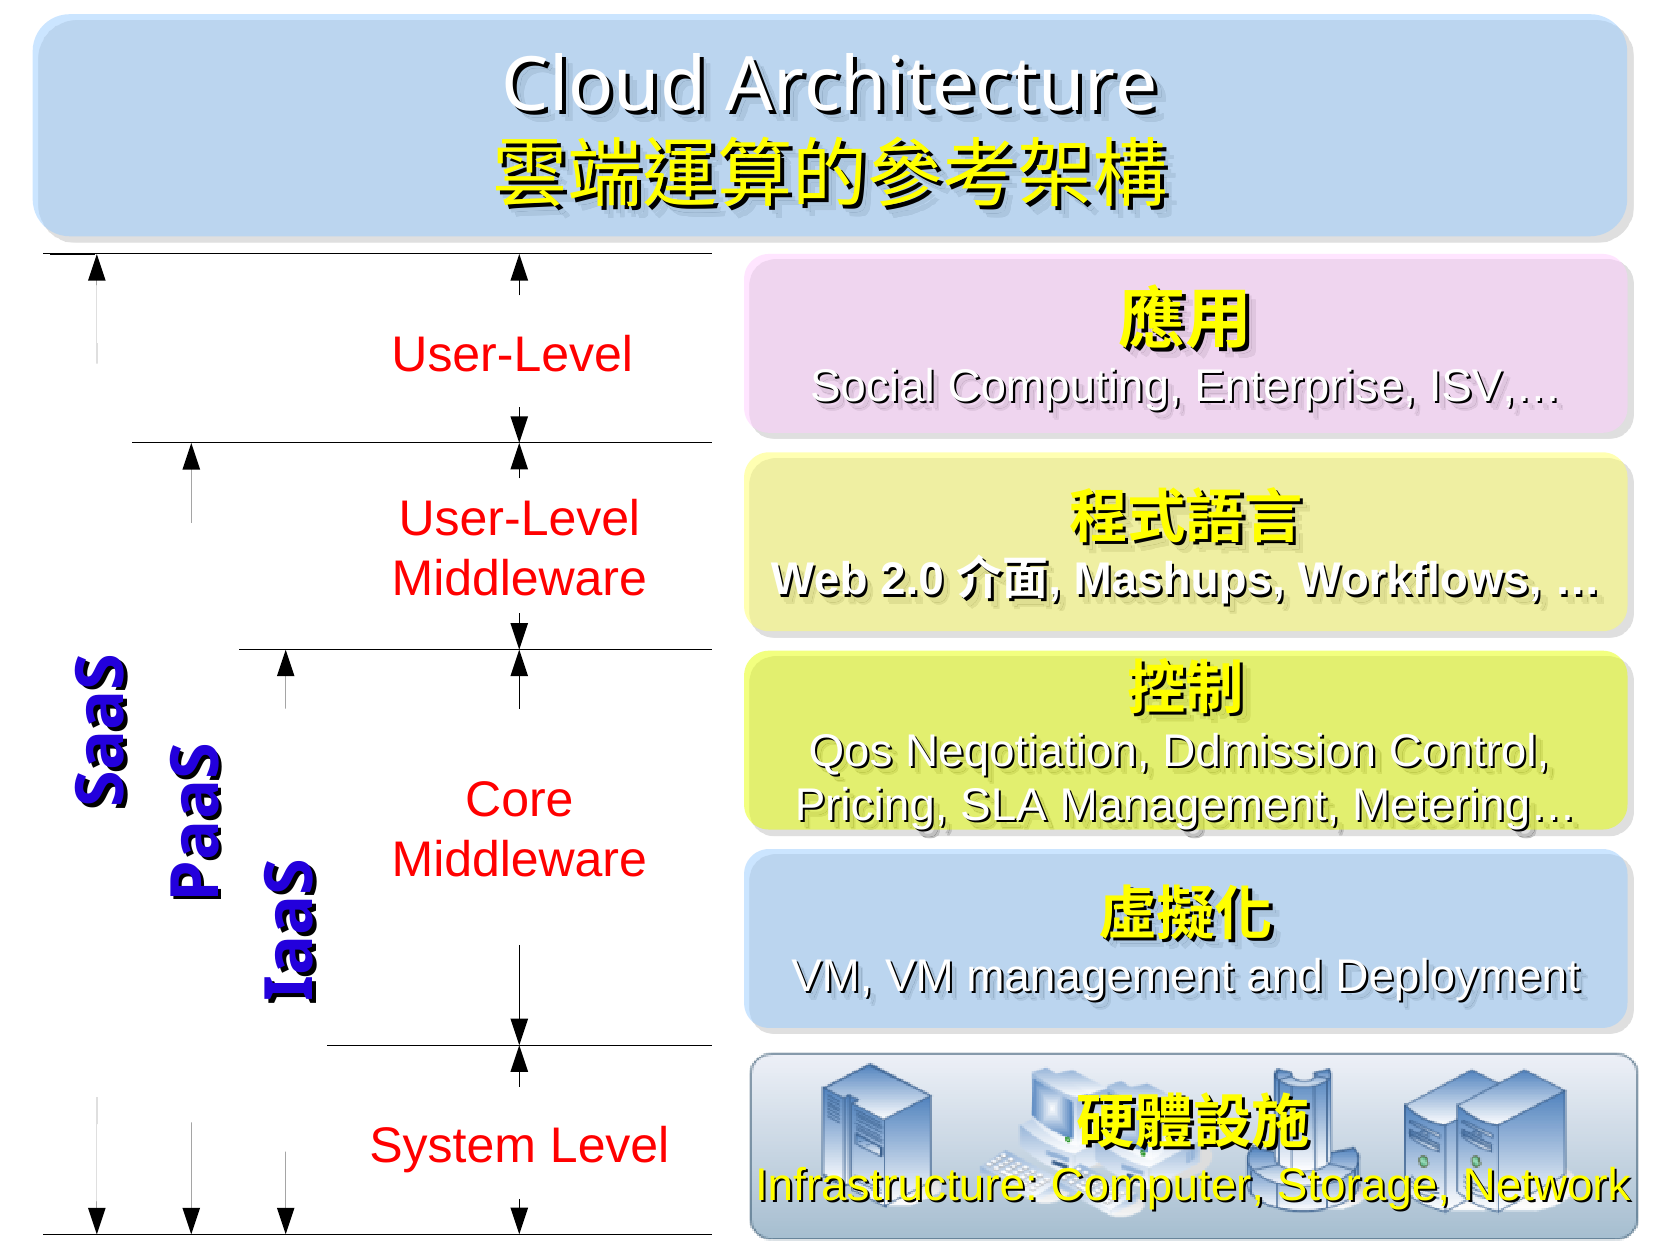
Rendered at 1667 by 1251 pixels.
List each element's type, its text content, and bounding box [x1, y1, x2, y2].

text_box SaaS [42, 363, 152, 1098]
text_box System Level [327, 1086, 712, 1199]
text_box User-Level [327, 295, 712, 408]
text_box 控制 Qos Neqotiation, Ddmission Control, Pricing, SLA Management, Metering… [744, 650, 1628, 830]
text_box 虛擬化 VM, VM management and Deployment [744, 849, 1628, 1028]
text_box PaaS [136, 522, 247, 1123]
picture [744, 1047, 1643, 1247]
text_box Core Middleware [341, 708, 712, 945]
text_box User-Level Middleware [327, 478, 712, 614]
text_box 程式語言 Web 2.0 介面, Mashups, Workflows, … [744, 452, 1628, 632]
text_box Cloud Architecture 雲端運算的參考架構 [32, 14, 1628, 237]
text_box IaaS [230, 708, 341, 1152]
text_box 應用 Social Computing, Enterprise, ISV,… [744, 253, 1628, 433]
